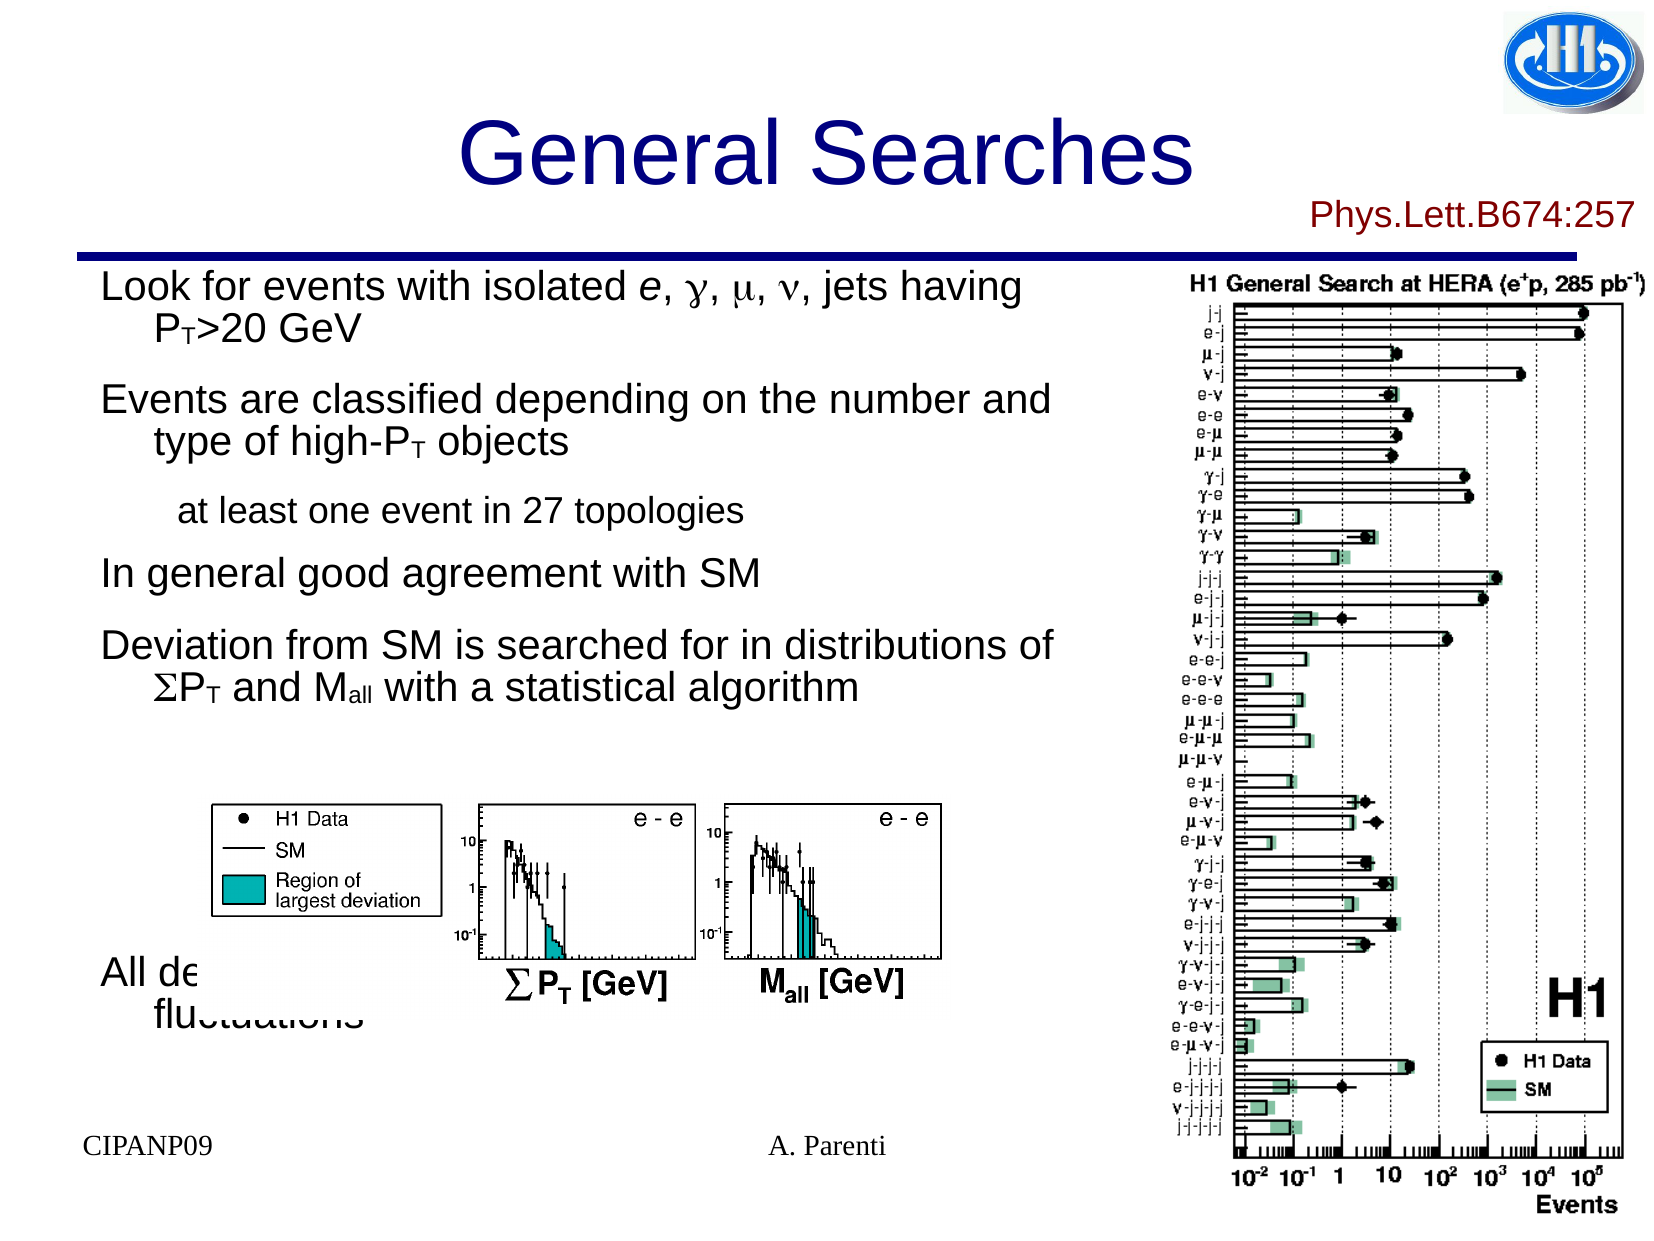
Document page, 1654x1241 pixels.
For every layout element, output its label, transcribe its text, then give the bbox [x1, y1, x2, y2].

list Look for events with isolated e, g, m, n, jets having PT>20 GeV Events are classified depending on the number and type of high-PT objects at least one event in 27 topologies In general good agreement with SM Deviation from SM is searched for in distributions of SPT and Mall with a statistical algorithm All deviations are compatible with statistical fluctuations [82, 266, 1088, 1115]
text_box Phys.Lett.B674:257 [1294, 185, 1652, 243]
title General Searches [82, 56, 1571, 250]
picture [197, 794, 951, 1020]
picture [1498, 6, 1649, 119]
picture [1159, 262, 1651, 1238]
